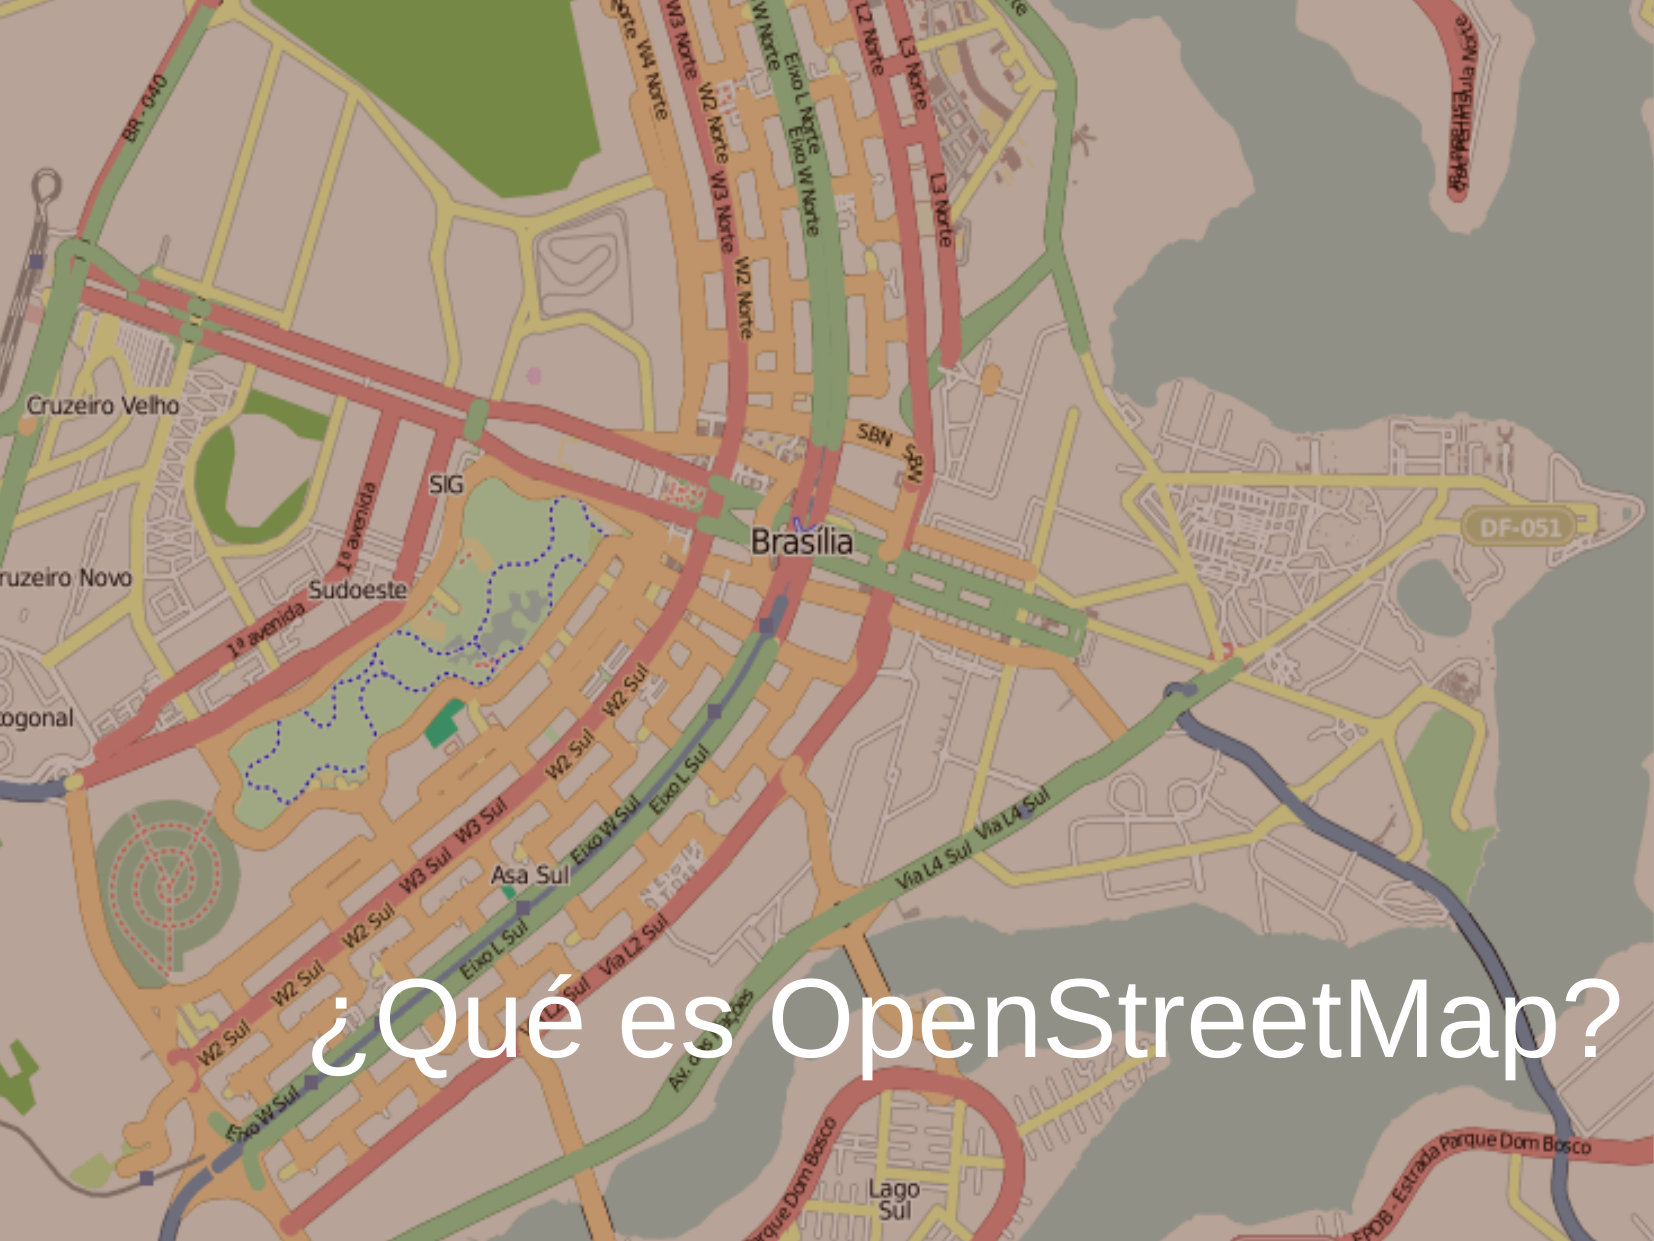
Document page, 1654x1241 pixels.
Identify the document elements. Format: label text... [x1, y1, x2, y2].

title ¿Qué es OpenStreetMap? [59, 915, 1625, 1123]
